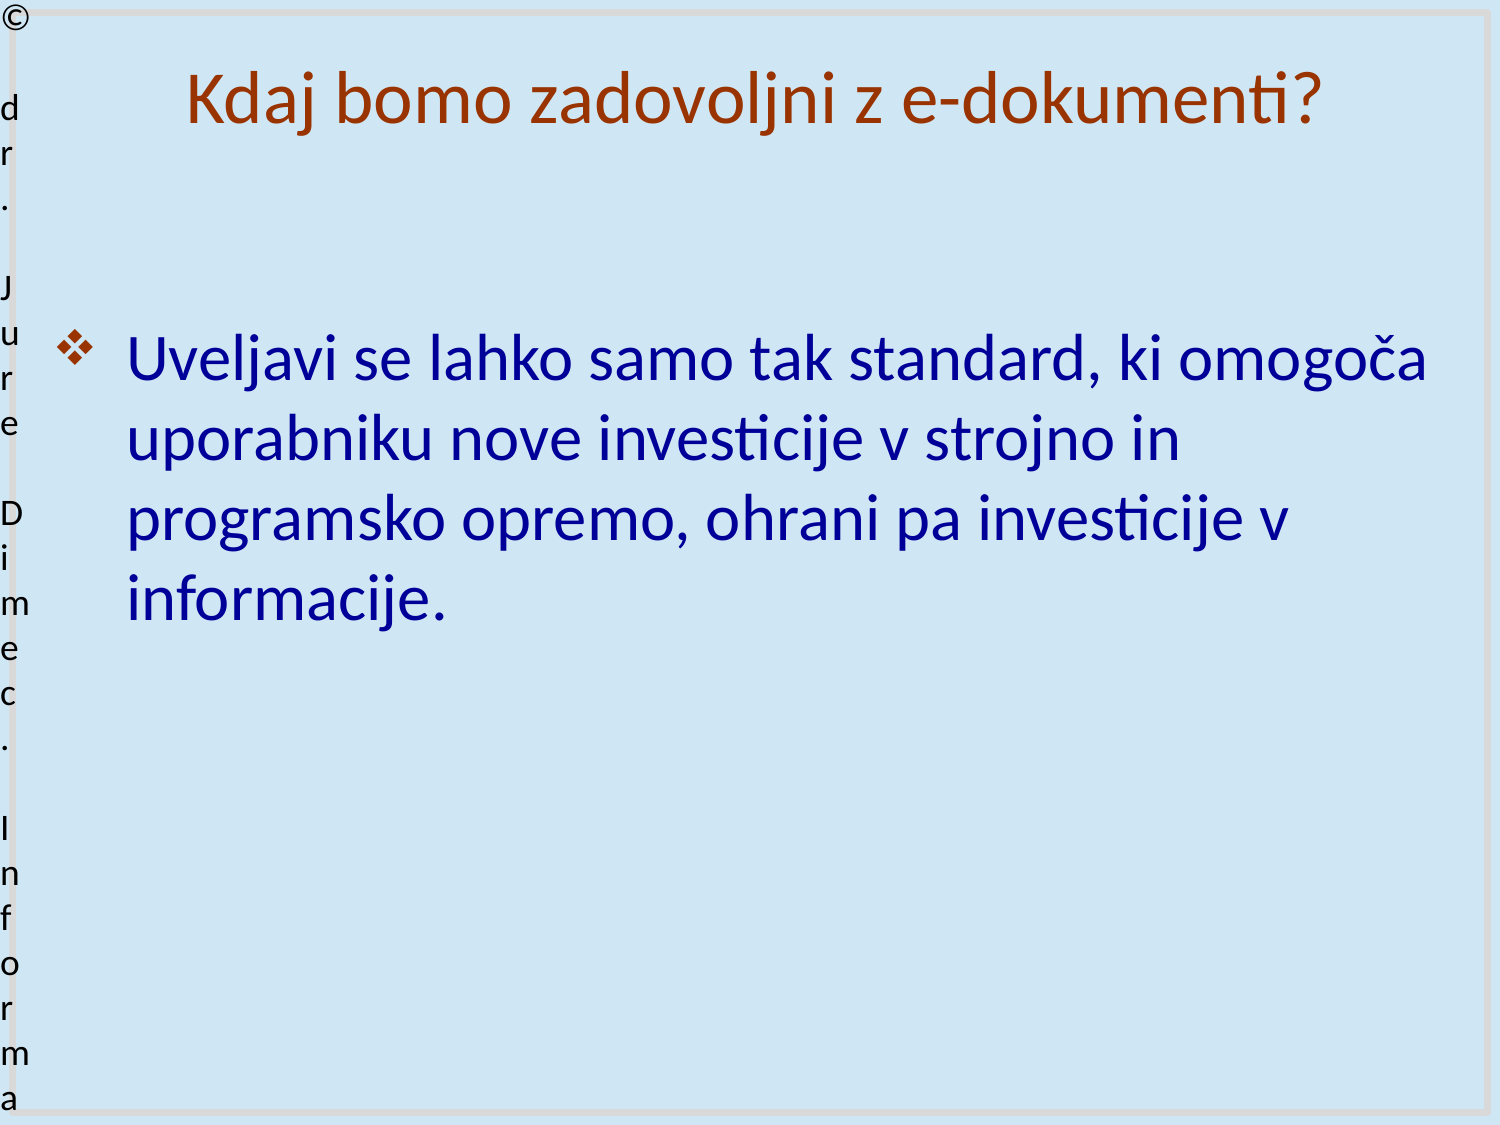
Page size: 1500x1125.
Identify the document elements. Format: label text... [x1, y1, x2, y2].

title Kdaj bomo zadovoljni z e-dokumenti? [37, 37, 1475, 150]
list Uveljavi se lahko samo tak standard, ki omogoča uporabniku nove investicije v strojno in programsko opremo, ohrani pa investicije v informacije. [37, 212, 1475, 1050]
